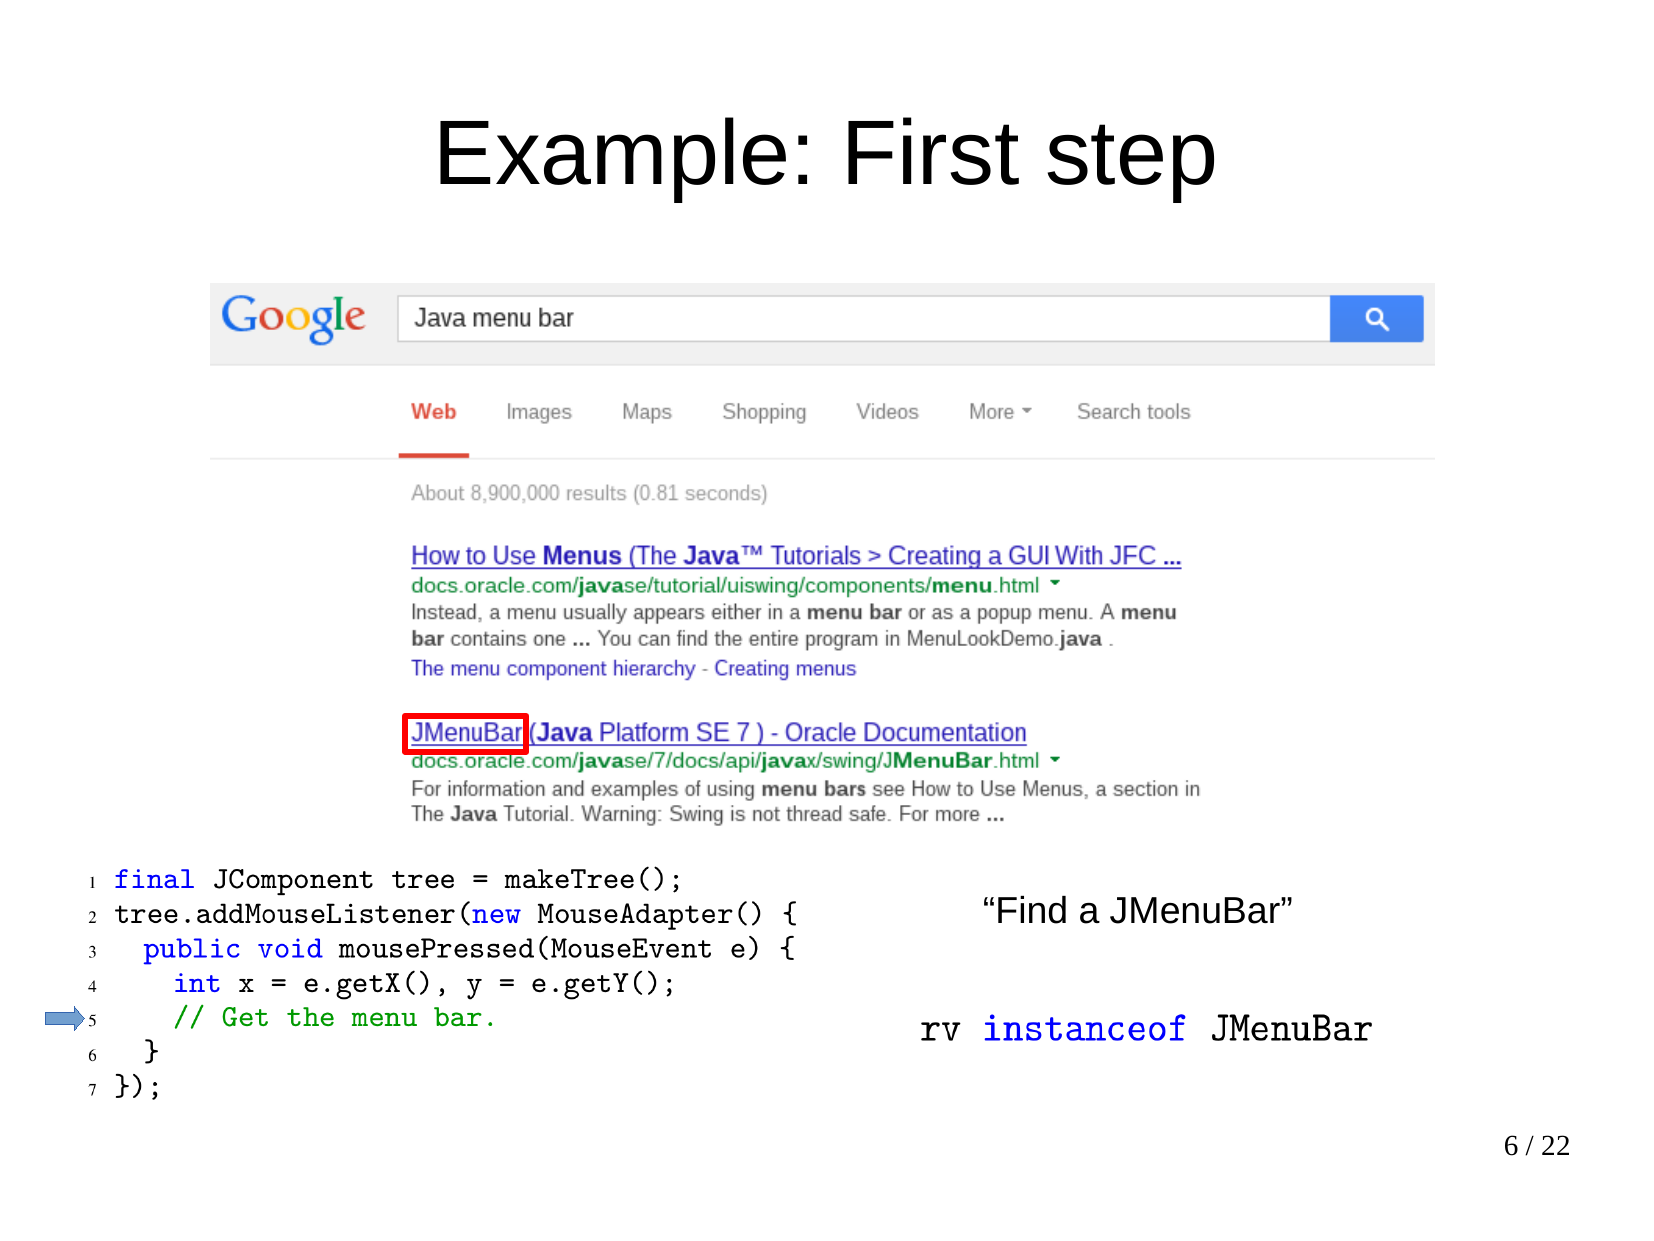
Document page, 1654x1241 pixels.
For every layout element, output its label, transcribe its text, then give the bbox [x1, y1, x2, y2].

title Example: First step [82, 49, 1571, 257]
text_box “Find a JMenuBar” [968, 882, 1308, 940]
picture [921, 1014, 1372, 1041]
text_box [45, 1006, 85, 1031]
picture [88, 866, 796, 1100]
picture [210, 283, 1435, 841]
